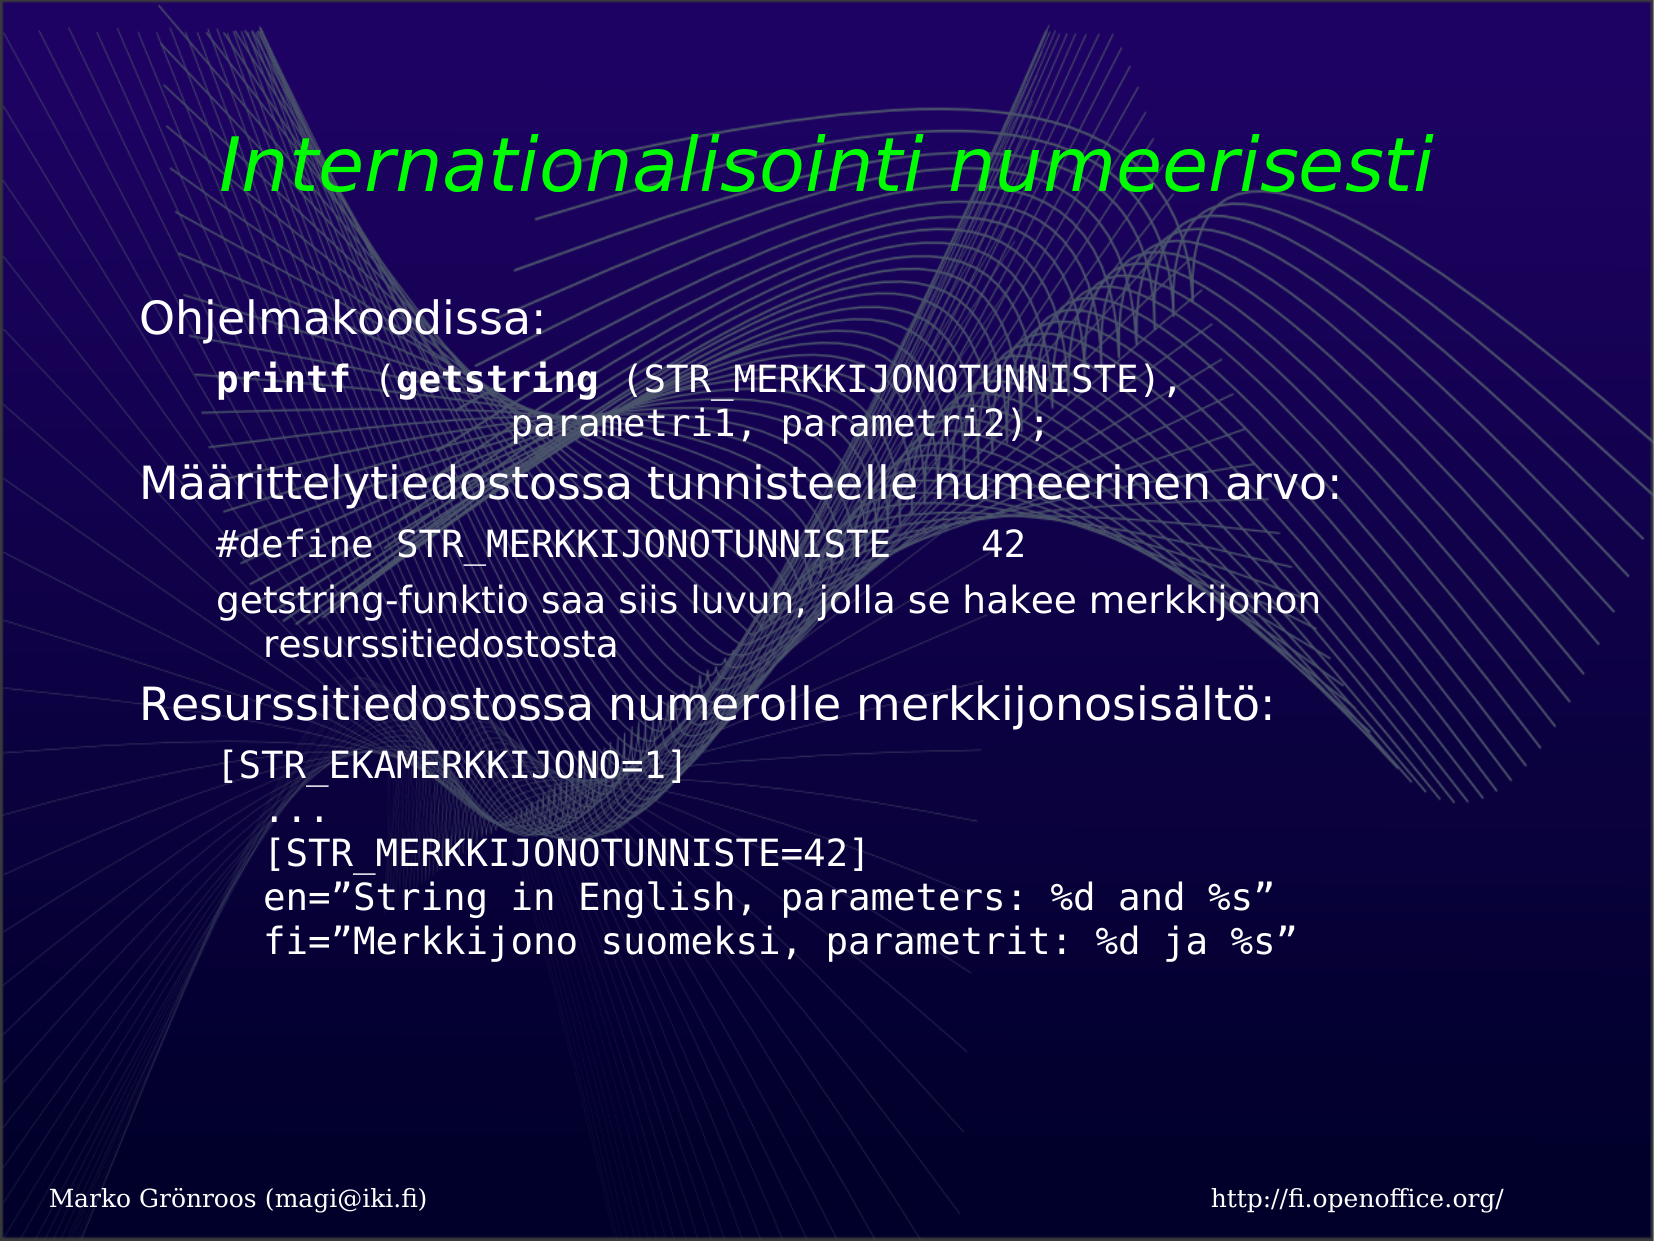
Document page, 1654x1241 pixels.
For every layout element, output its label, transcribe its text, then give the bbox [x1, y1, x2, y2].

title Internationalisointi numeerisesti [121, 61, 1534, 269]
list Ohjelmakoodissa: printf (getstring (STR_MERKKIJONOTUNNISTE), parametri1, parametri2); Määrittelytiedostossa tunnisteelle numeerinen arvo: #define STR_MERKKIJONOTUNNISTE 42 getstring-funktio saa siis luvun, jolla se hakee merkkijonon resurssitiedostosta Resurssitiedostossa numerolle merkkijonosisältö: [STR_EKAMERKKIJONO=1] ... [STR_MERKKIJONOTUNNISTE=42] en=”String in English, parameters: %d and %s” fi=”Merkkijono suomeksi, parametrit: %d ja %s” [121, 291, 1534, 1166]
picture [0, 0, 1654, 1241]
